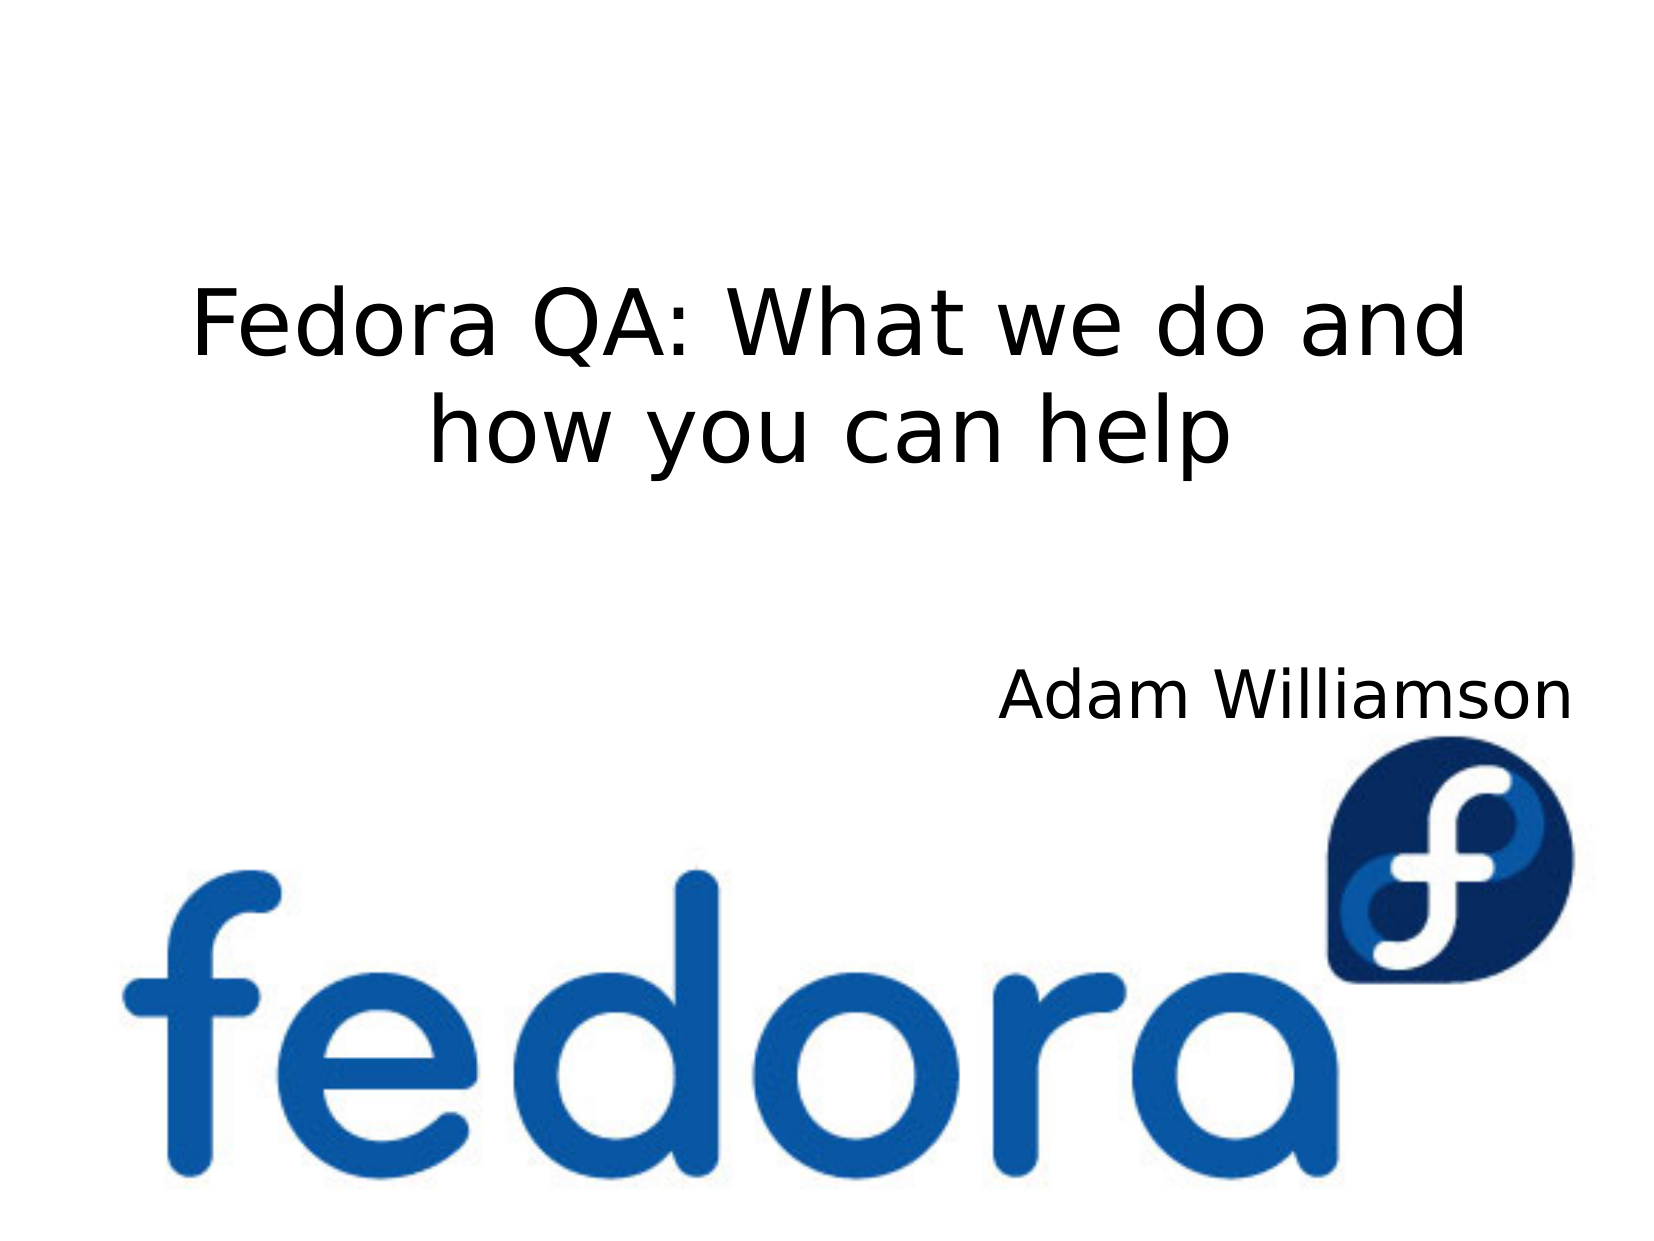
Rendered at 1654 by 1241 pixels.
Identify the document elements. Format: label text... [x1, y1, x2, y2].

title Fedora QA: What we do and how you can help [86, 262, 1576, 493]
picture [75, 692, 1607, 1241]
subtitle Adam Williamson [641, 525, 1576, 788]
